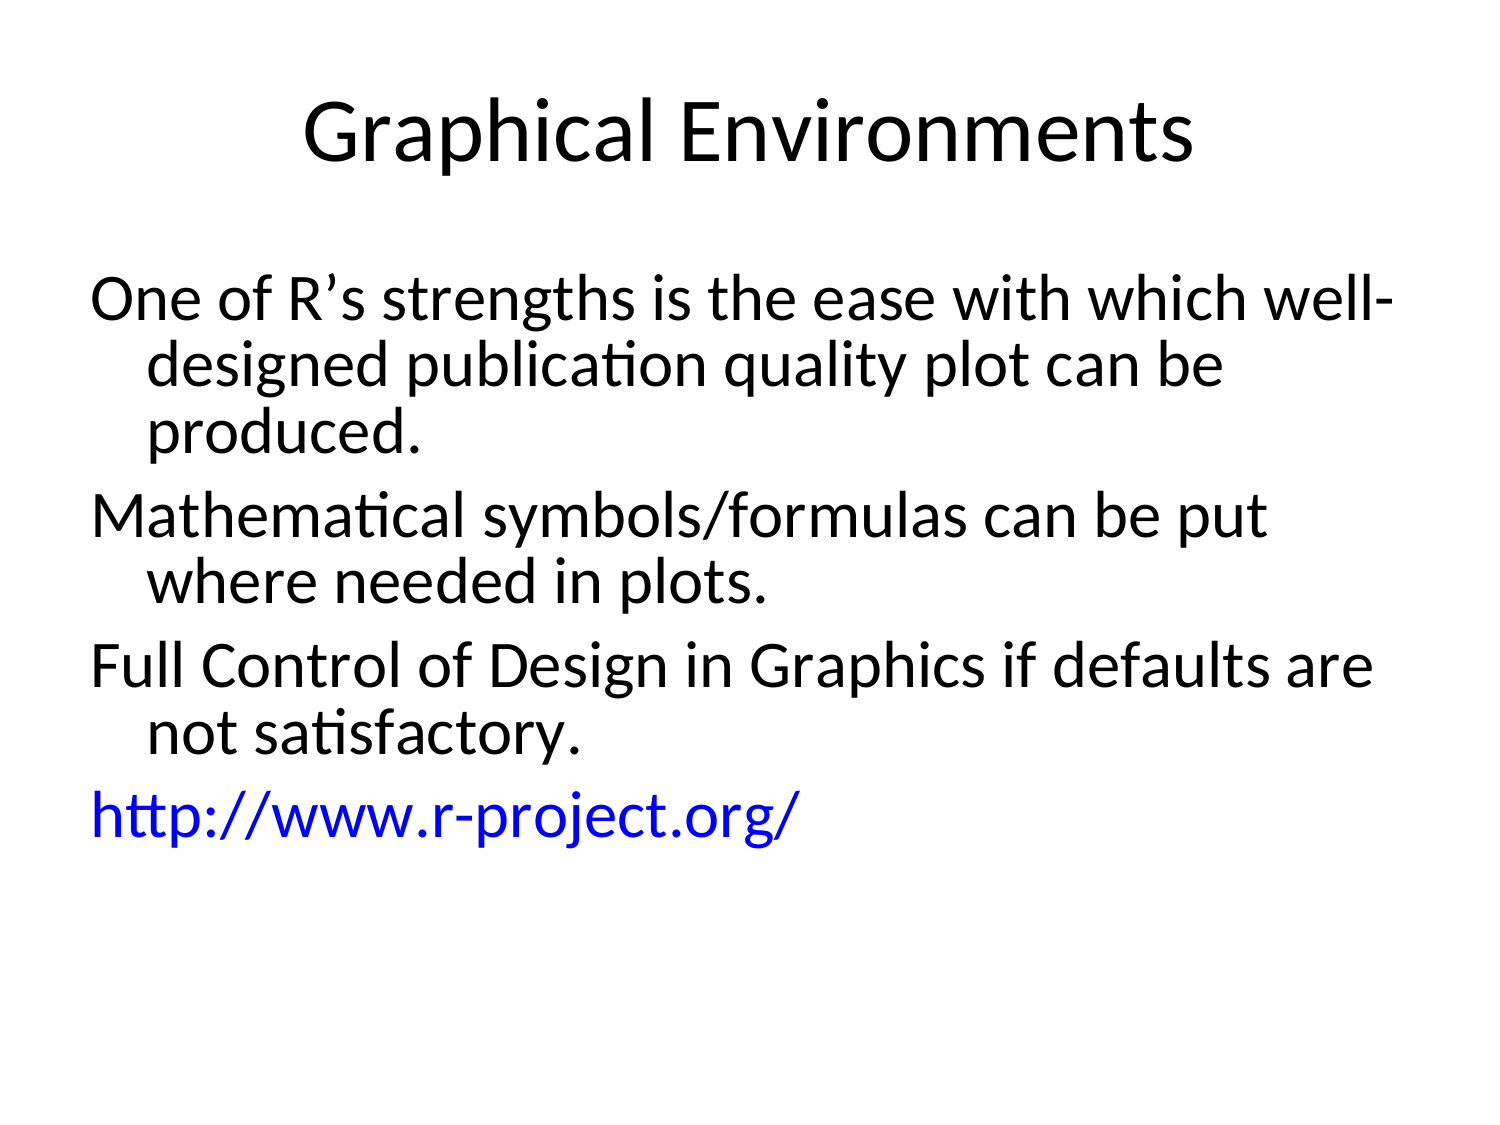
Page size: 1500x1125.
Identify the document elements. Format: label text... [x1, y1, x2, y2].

list One of R’s strengths is the ease with which well-designed publication quality plot can be produced. Mathematical symbols/formulas can be put where needed in plots. Full Control of Design in Graphics if defaults are not satisfactory. http://www.r-project.org/ [75, 262, 1426, 1006]
title Graphical Environments [75, 45, 1426, 233]
